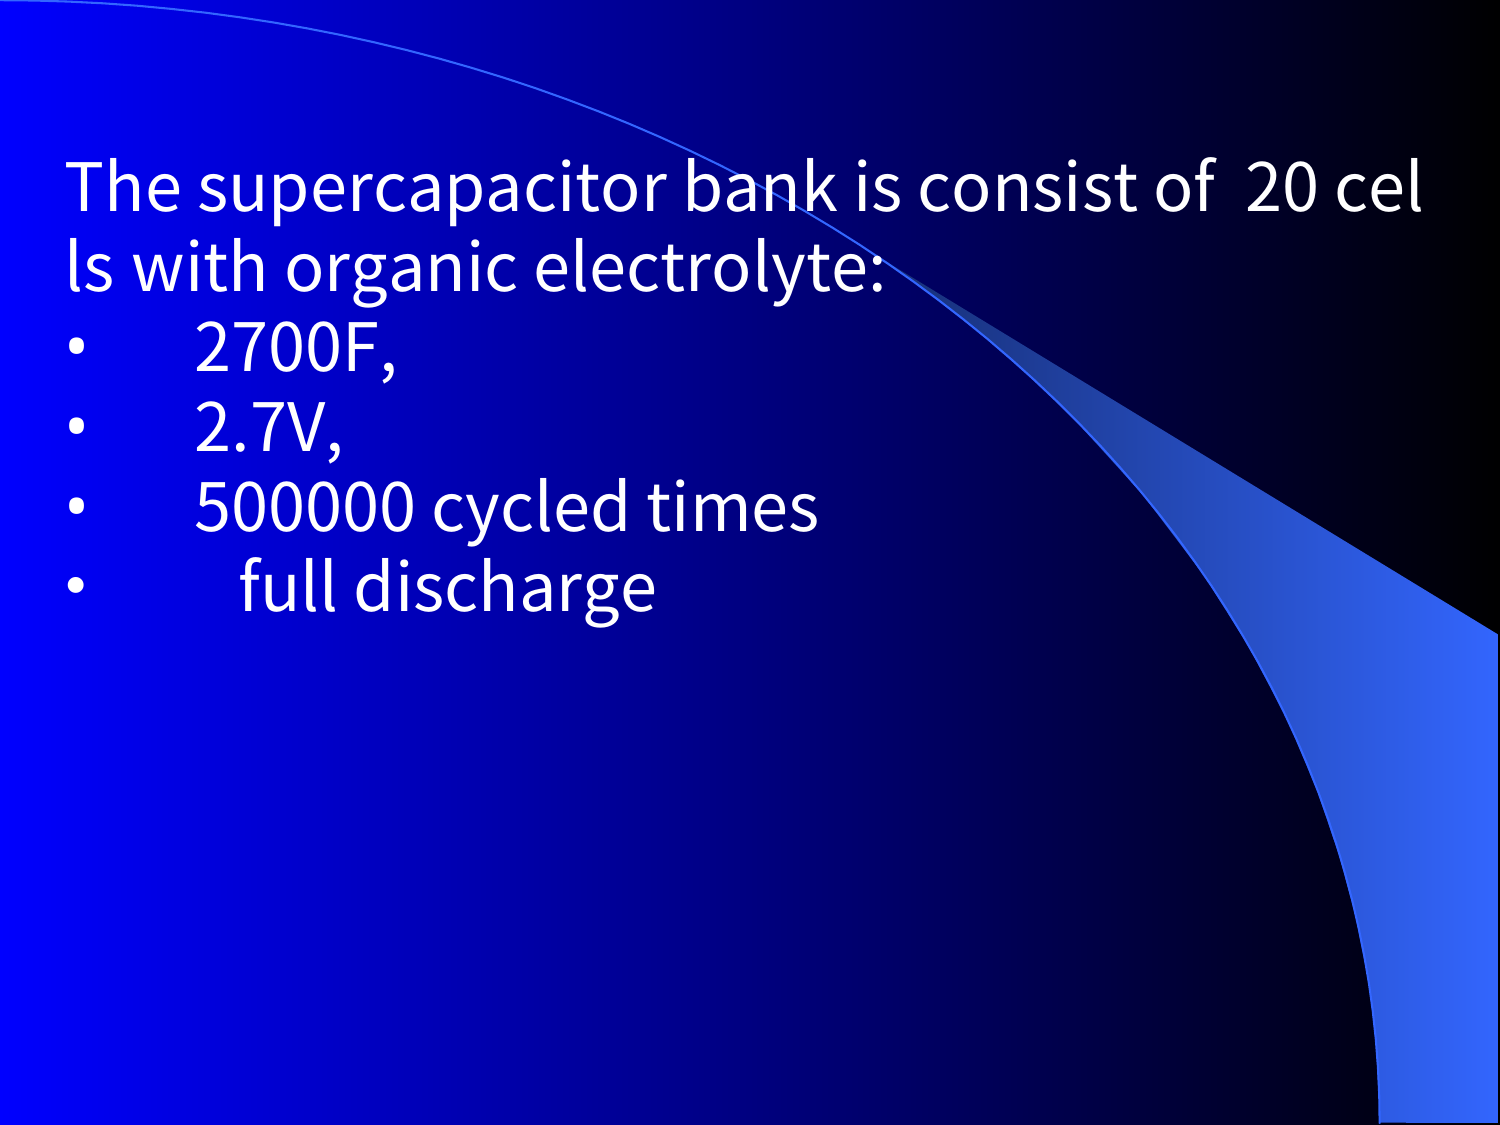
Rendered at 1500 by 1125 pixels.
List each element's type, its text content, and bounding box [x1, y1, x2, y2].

text_box The supercapacitor bank is consist of 20 cells with organic electrolyte: 2700F, 2.7V, 500000 cycled times full discharge [50, 137, 1451, 713]
